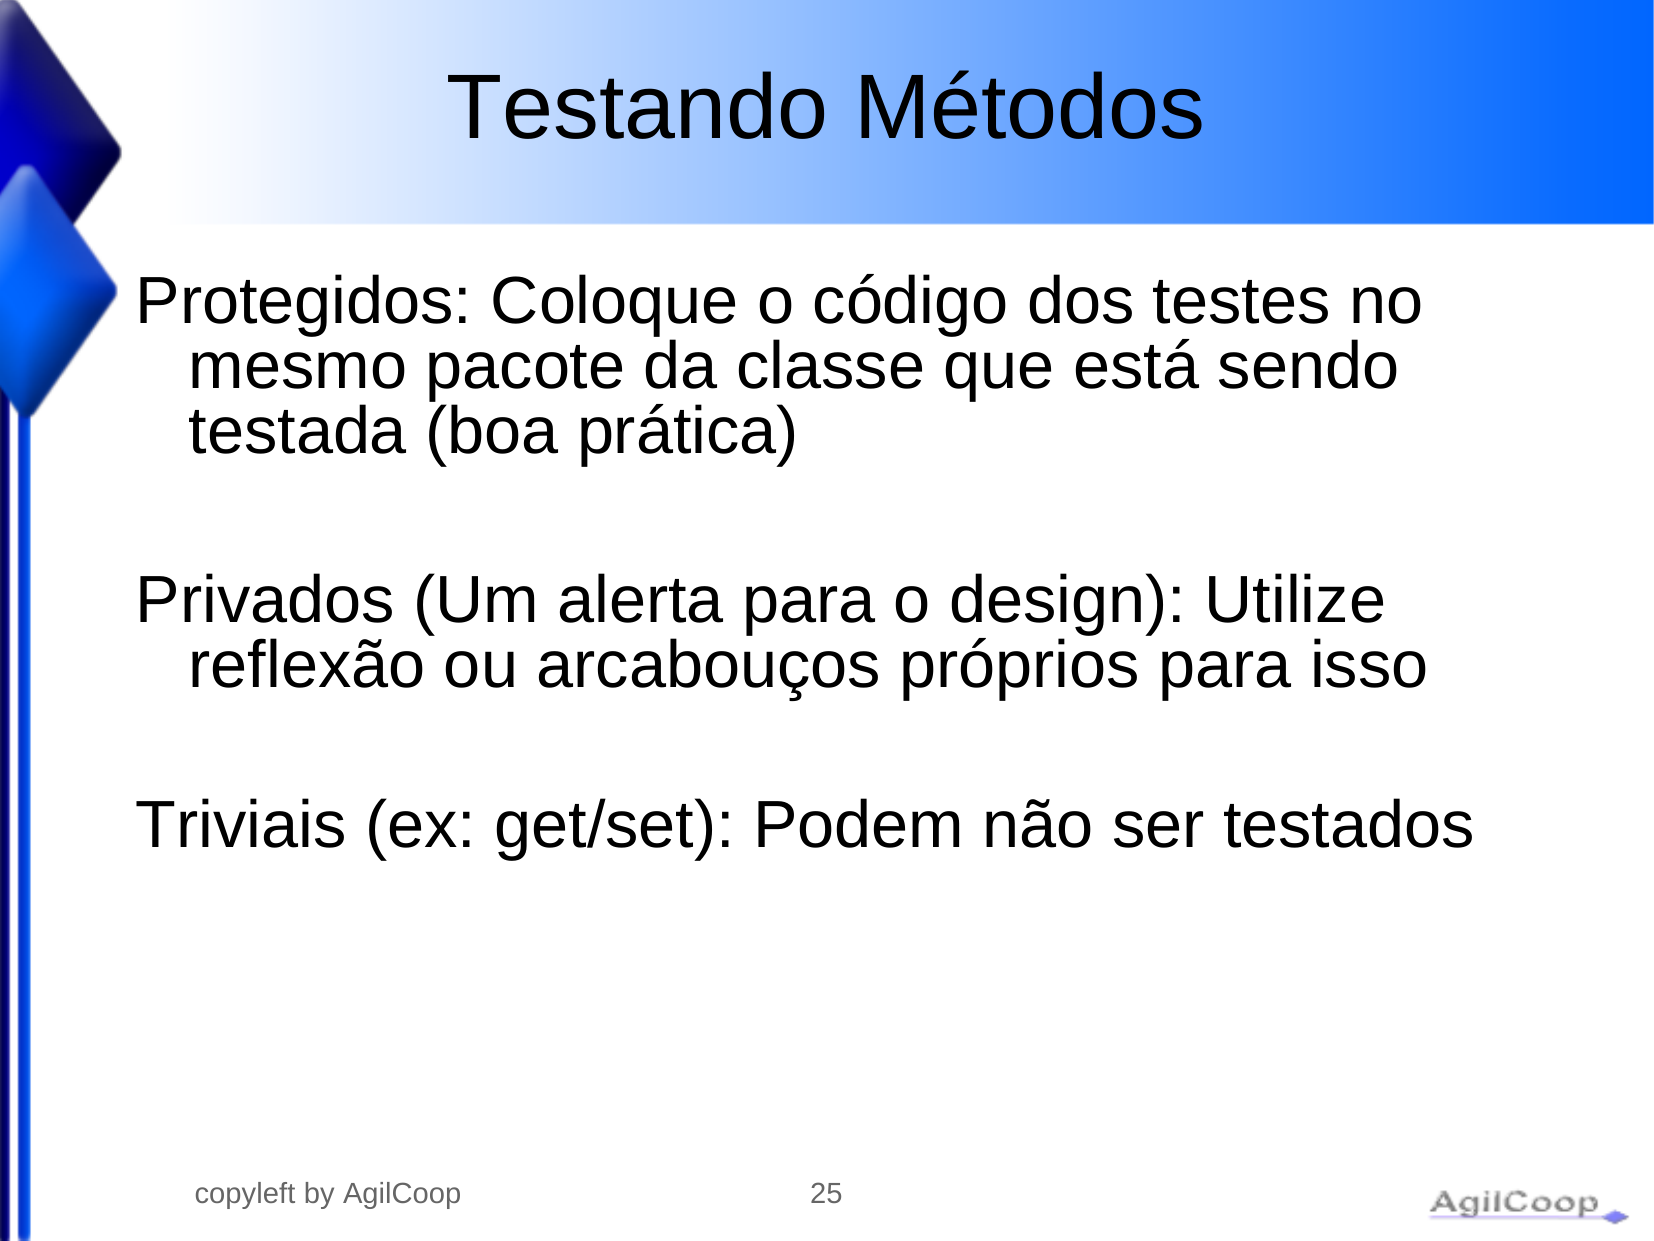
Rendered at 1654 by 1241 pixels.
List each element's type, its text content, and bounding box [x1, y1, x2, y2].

picture [0, 0, 1654, 1241]
list Protegidos: Coloque o código dos testes no mesmo pacote da classe que está sendo testada (boa prática) Privados (Um alerta para o design): Utilize reflexão ou arcabouços próprios para isso Triviais (ex: get/set): Podem não ser testados [118, 271, 1607, 888]
title Testando Métodos [82, 60, 1571, 163]
